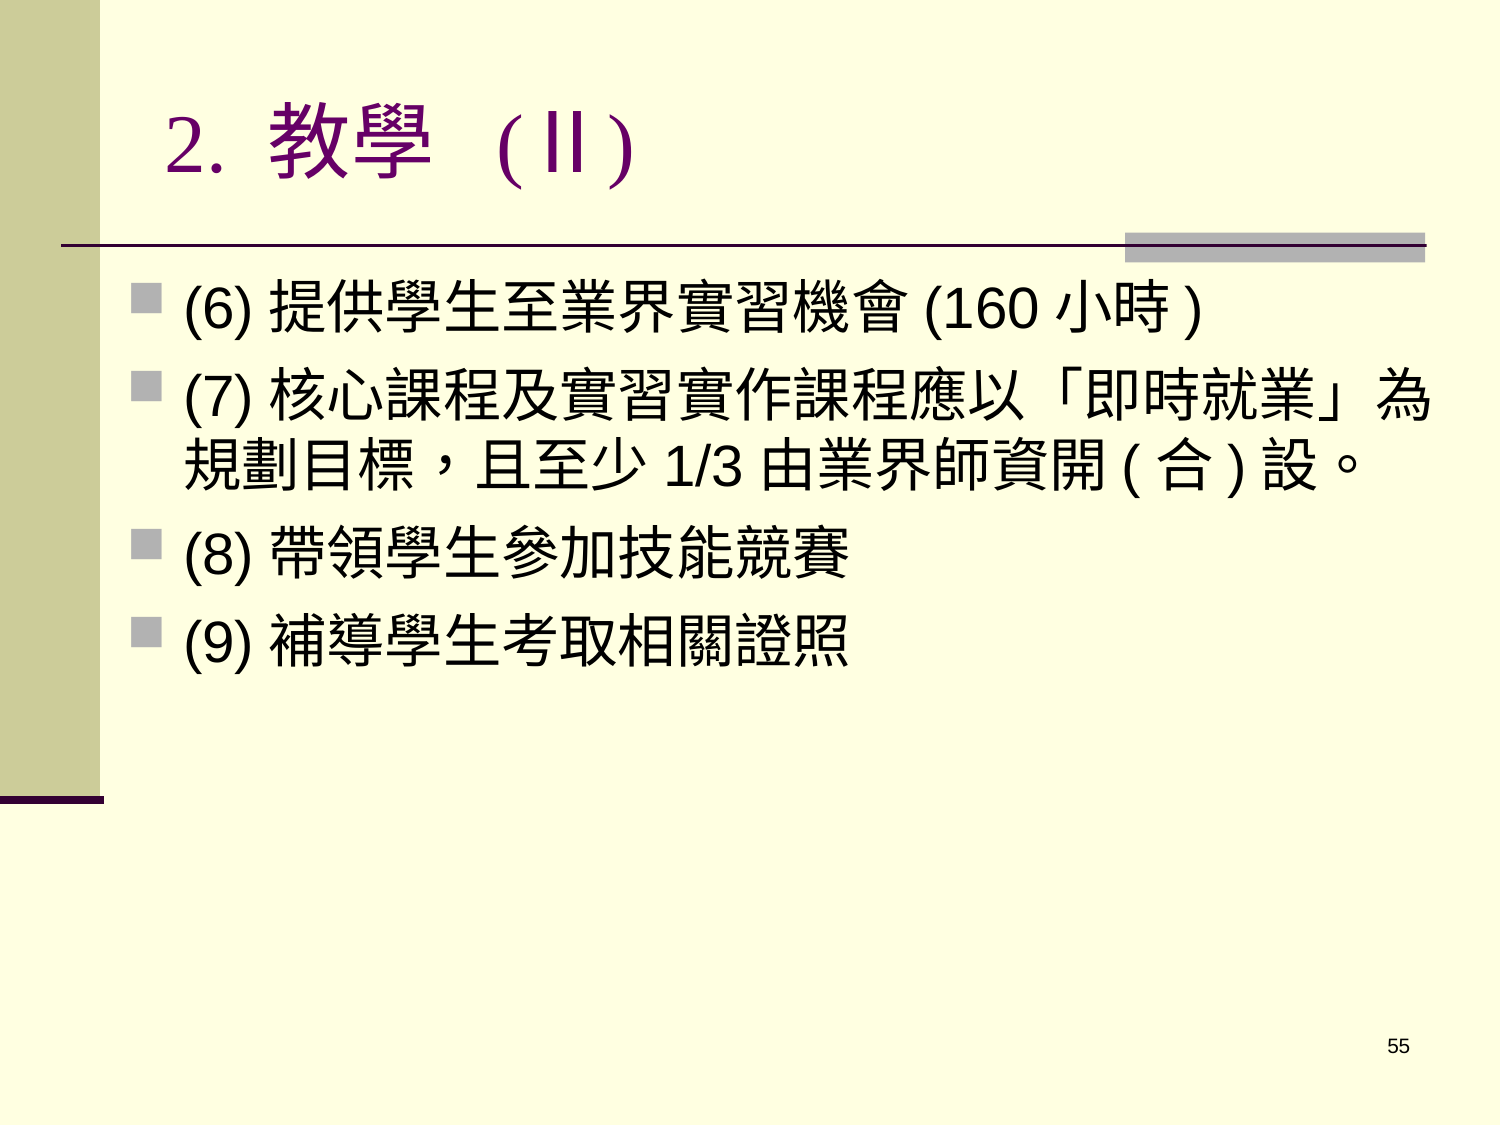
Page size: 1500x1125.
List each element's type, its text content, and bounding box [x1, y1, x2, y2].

title 2. 教學 (Ⅱ) [150, 45, 1426, 234]
list (6)提供學生至業界實習機會(160小時) (7)核心課程及實習實作課程應以「即時就業」為規劃目標，且至少1/3由業界師資開(合)設。 (8)帶領學生參加技能競賽 (9)補導學生考取相關證照 [112, 262, 1471, 1006]
